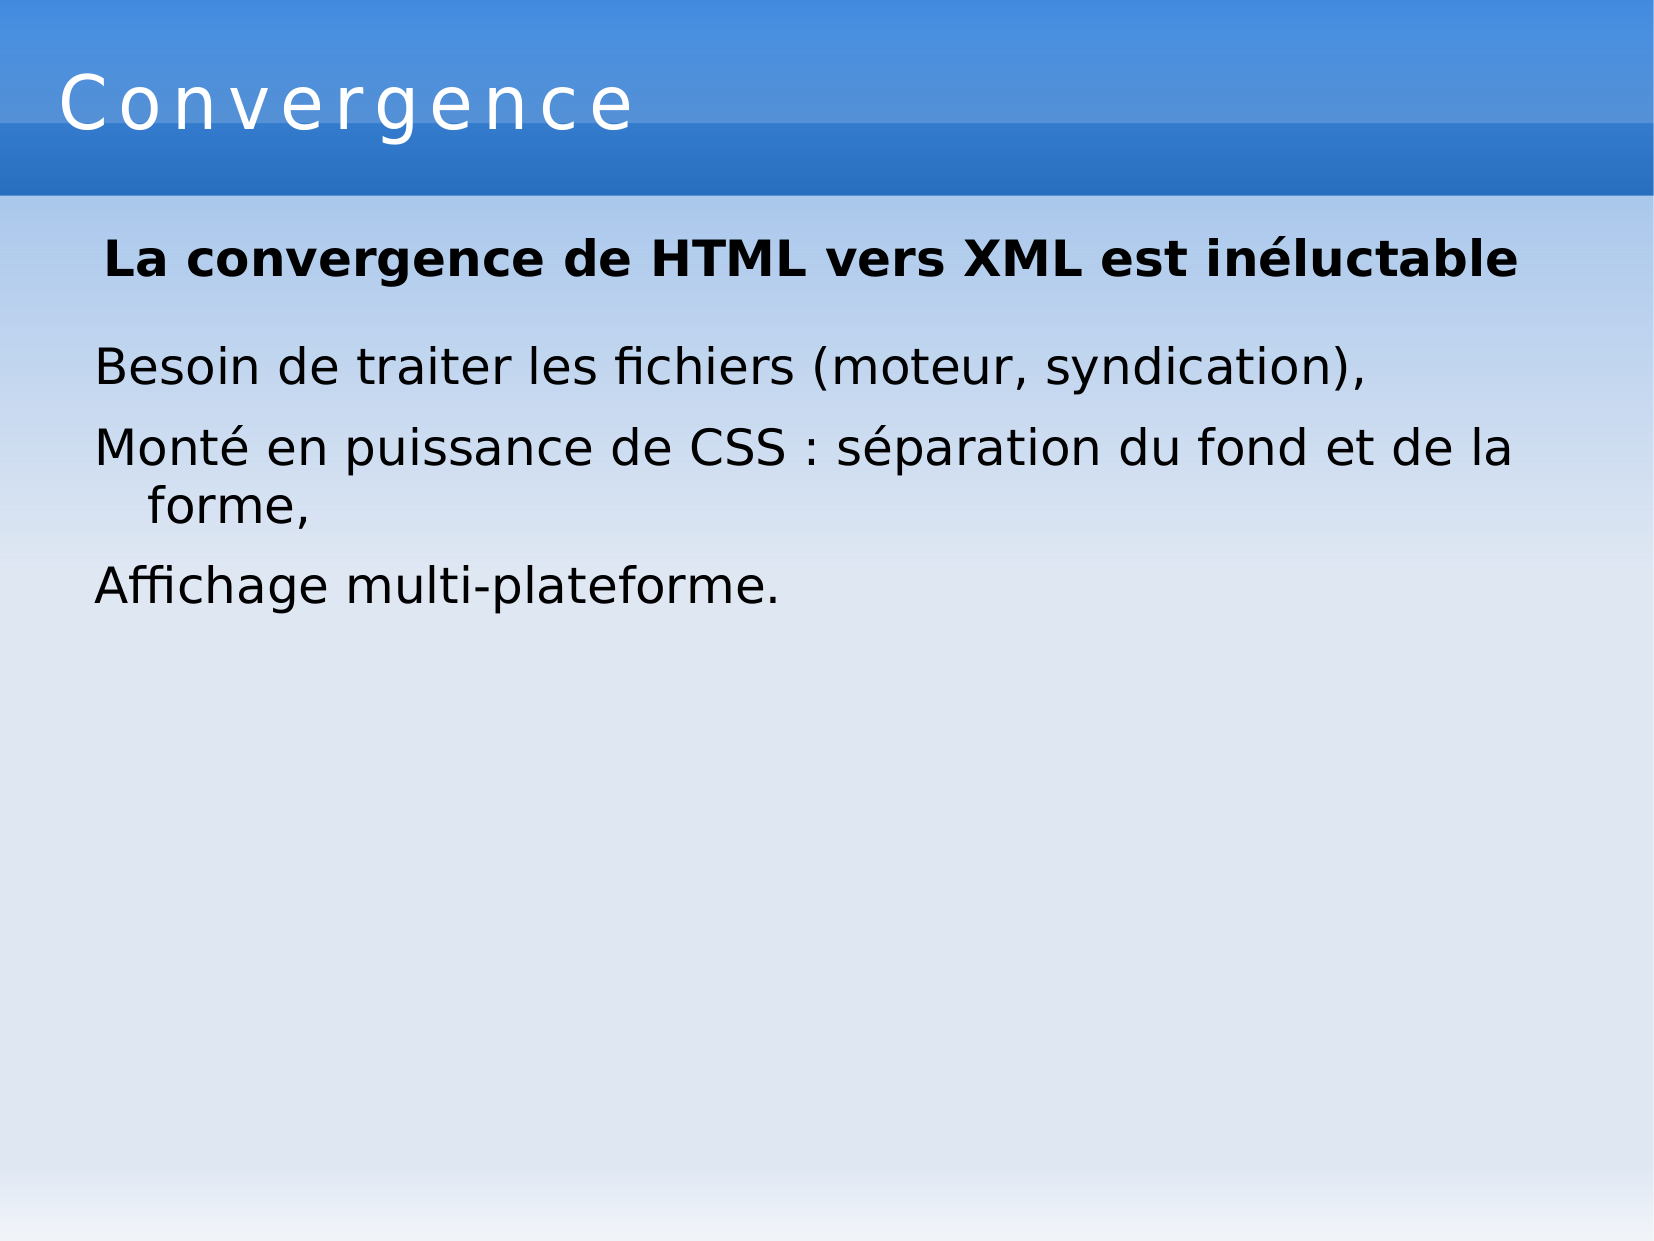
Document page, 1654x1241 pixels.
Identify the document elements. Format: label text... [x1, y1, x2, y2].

list Besoin de traiter les fichiers (moteur, syndication), Monté en puissance de CSS : séparation du fond et de la forme, Affichage multi-plateforme. [76, 338, 1565, 886]
title Convergence [59, 29, 1270, 178]
picture [0, 0, 1654, 1241]
text_box La convergence de HTML vers XML est inéluctable [88, 222, 1536, 296]
